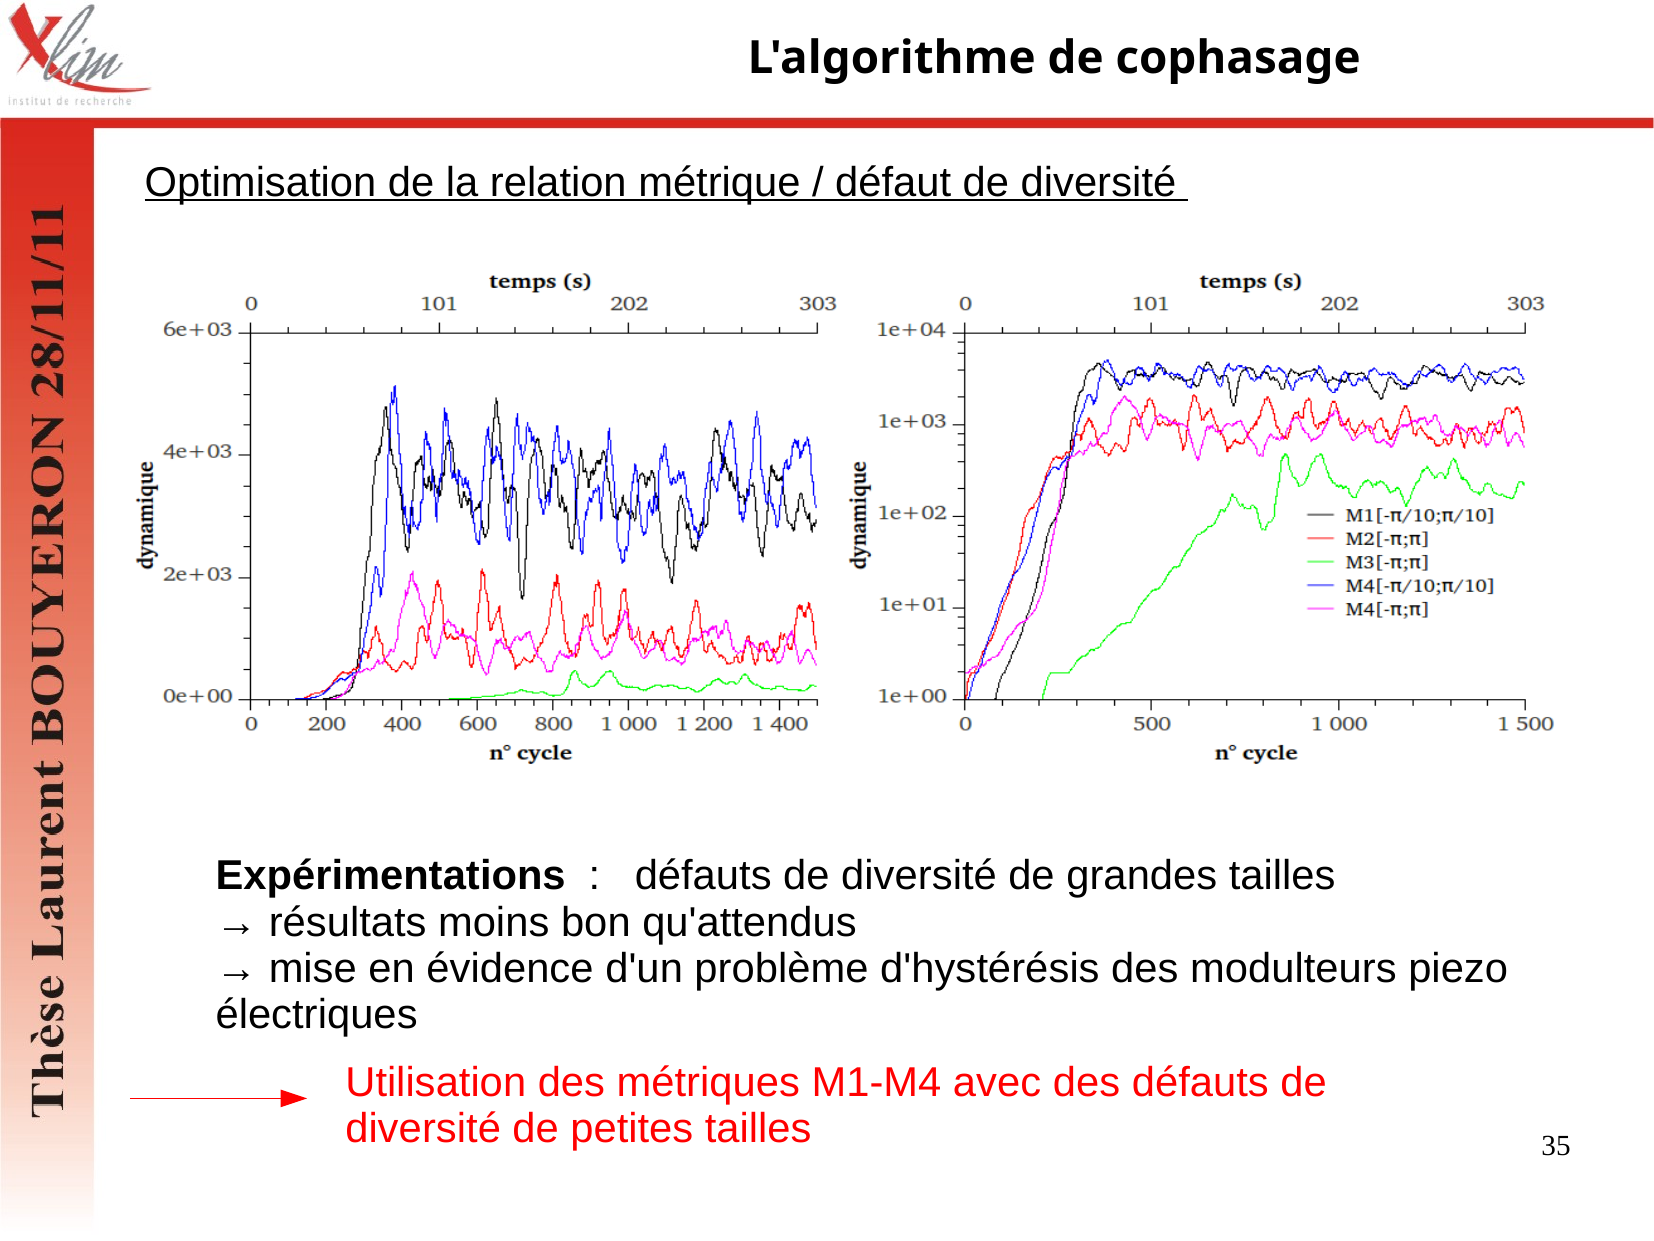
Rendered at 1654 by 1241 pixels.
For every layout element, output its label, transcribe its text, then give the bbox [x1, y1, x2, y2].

picture [0, 0, 1654, 1241]
text_box L'algorithme de cophasage [732, 25, 981, 95]
text_box Optimisation de la relation métrique / défaut de diversité [129, 151, 1204, 212]
text_box Expérimentations : défauts de diversité de grandes tailles → résultats moins bon qu'attendus → mise en évidence d'un problème d'hystérésis des modulteurs piezo électriques [200, 844, 1607, 1092]
text_box Utilisation des métriques M1-M4 avec des défauts de diversité de petites tailles [330, 1051, 1430, 1159]
